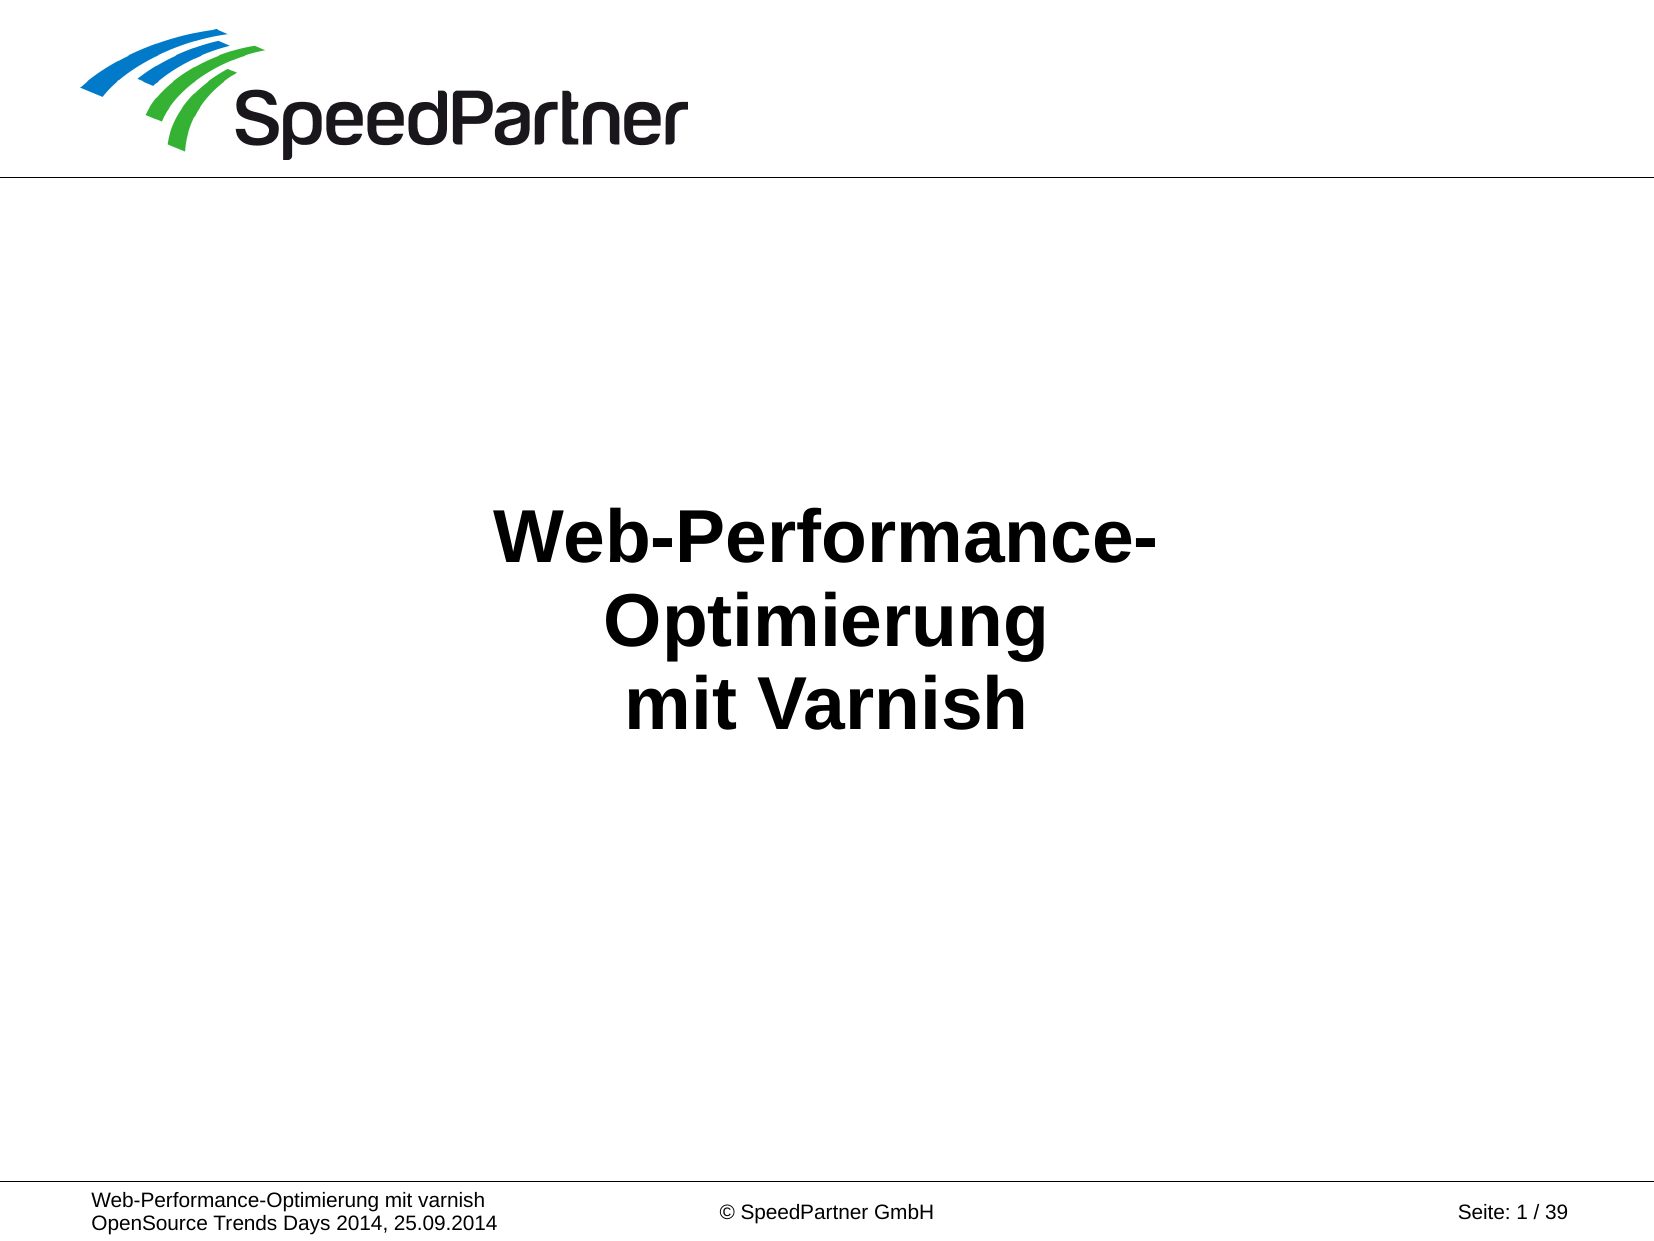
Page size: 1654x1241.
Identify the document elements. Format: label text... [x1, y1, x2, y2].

title Web-Performance- Optimierung mit Varnish [0, 0, 1654, 1241]
